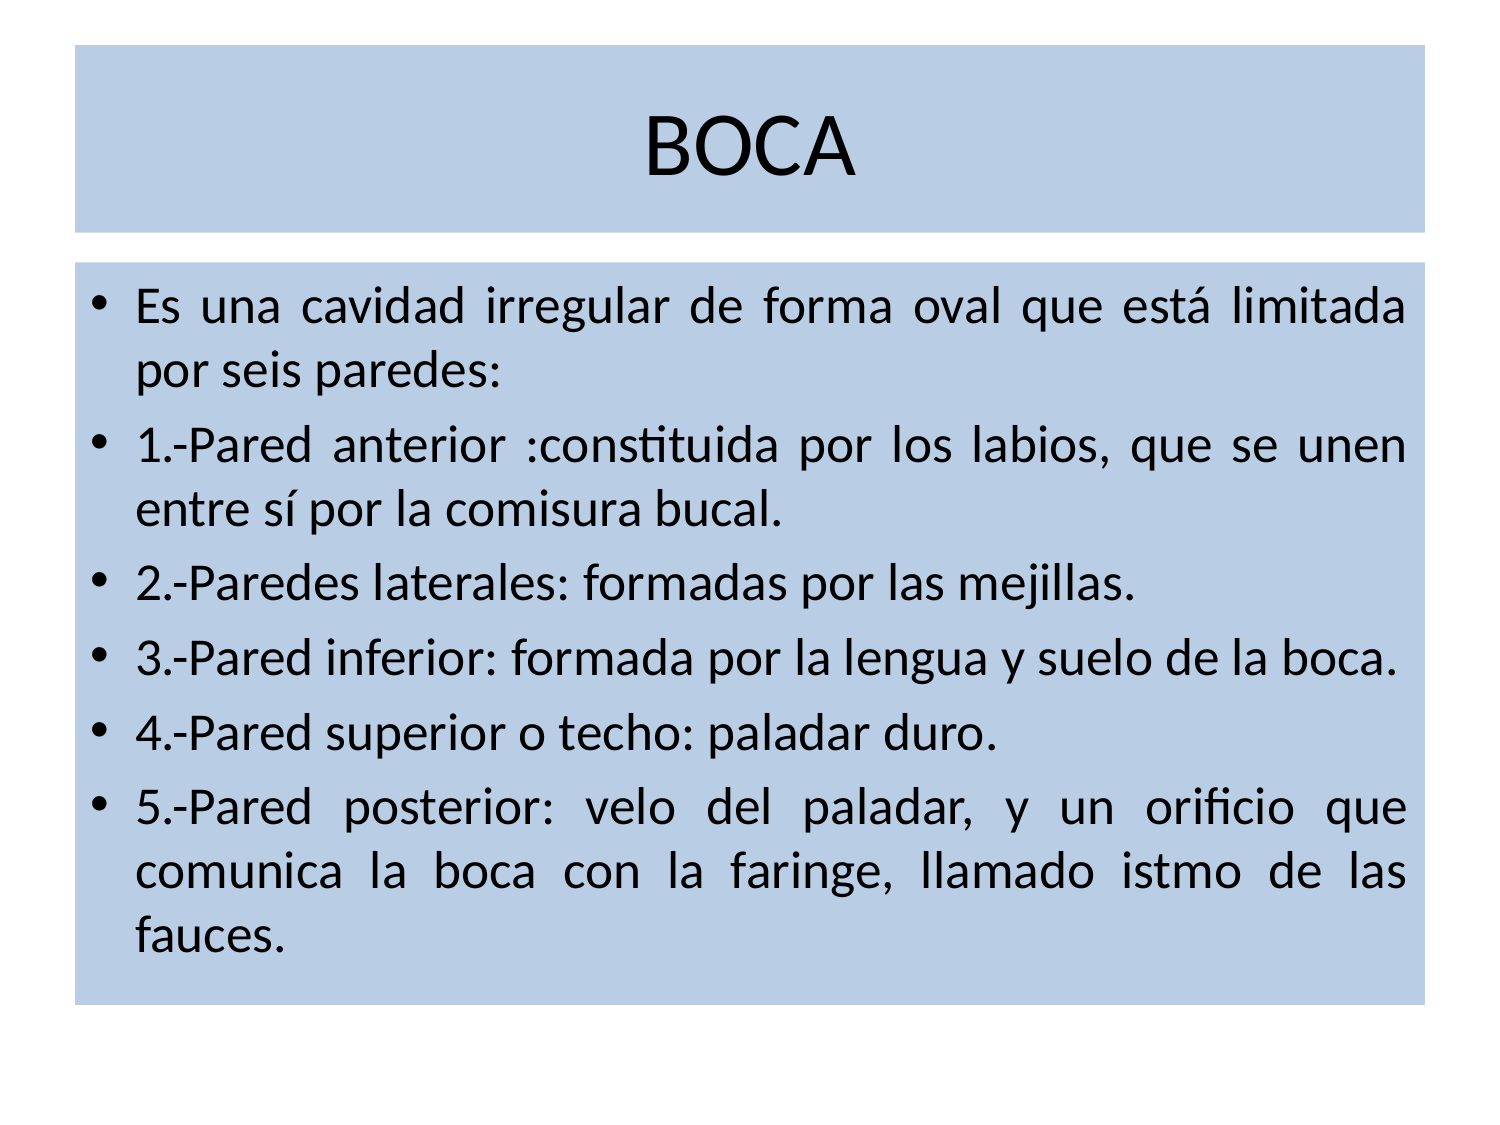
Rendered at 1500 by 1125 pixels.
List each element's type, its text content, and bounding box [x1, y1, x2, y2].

title BOCA [75, 45, 1425, 233]
list Es una cavidad irregular de forma oval que está limitada por seis paredes: 1.-Pared anterior :constituida por los labios, que se unen entre sí por la comisura bucal. 2.-Paredes laterales: formadas por las mejillas. 3.-Pared inferior: formada por la lengua y suelo de la boca. 4.-Pared superior o techo: paladar duro. 5.-Pared posterior: velo del paladar, y un orificio que comunica la boca con la faringe, llamado istmo de las fauces. [75, 262, 1425, 1005]
